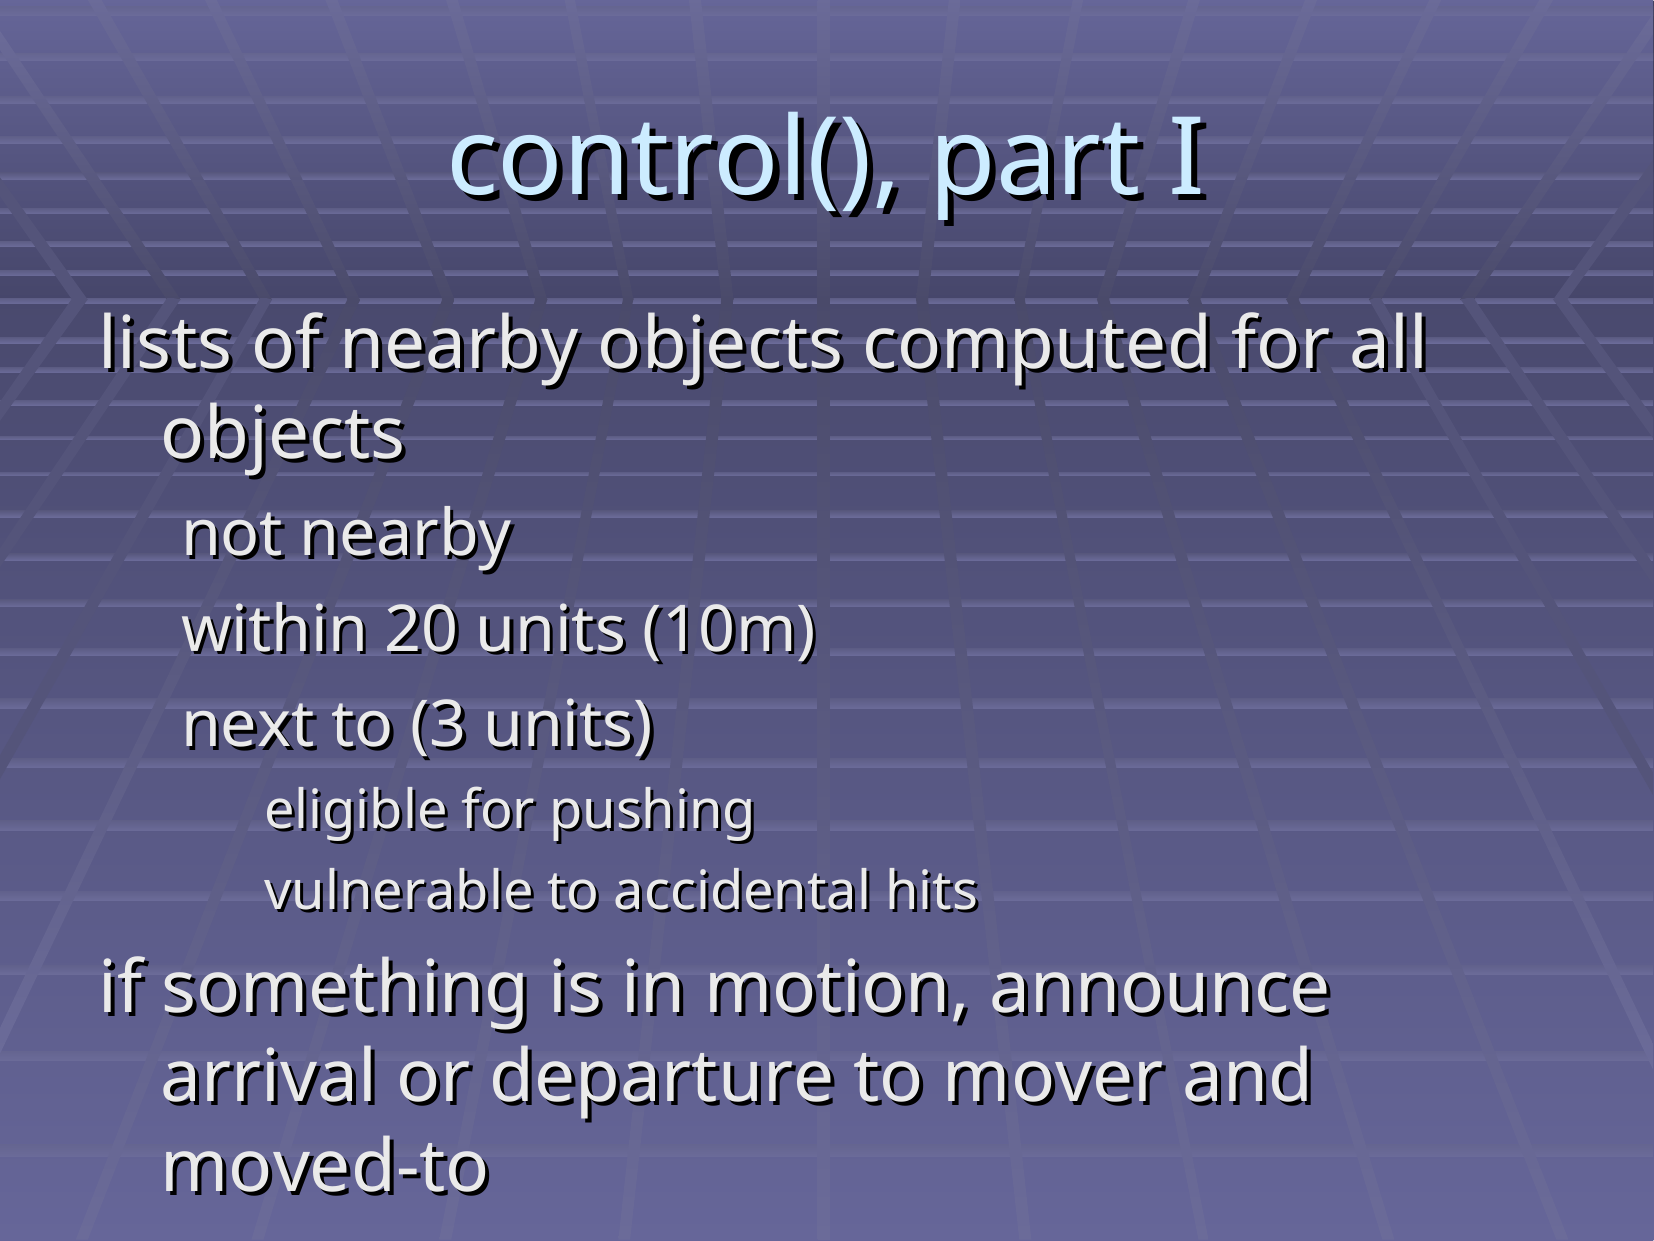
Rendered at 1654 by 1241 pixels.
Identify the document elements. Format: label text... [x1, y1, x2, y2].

title control(), part I [82, 49, 1570, 257]
list lists of nearby objects computed for all objects not nearby within 20 units (10m) next to (3 units) eligible for pushing vulnerable to accidental hits if something is in motion, announce arrival or departure to mover and moved-to [82, 289, 1570, 1124]
